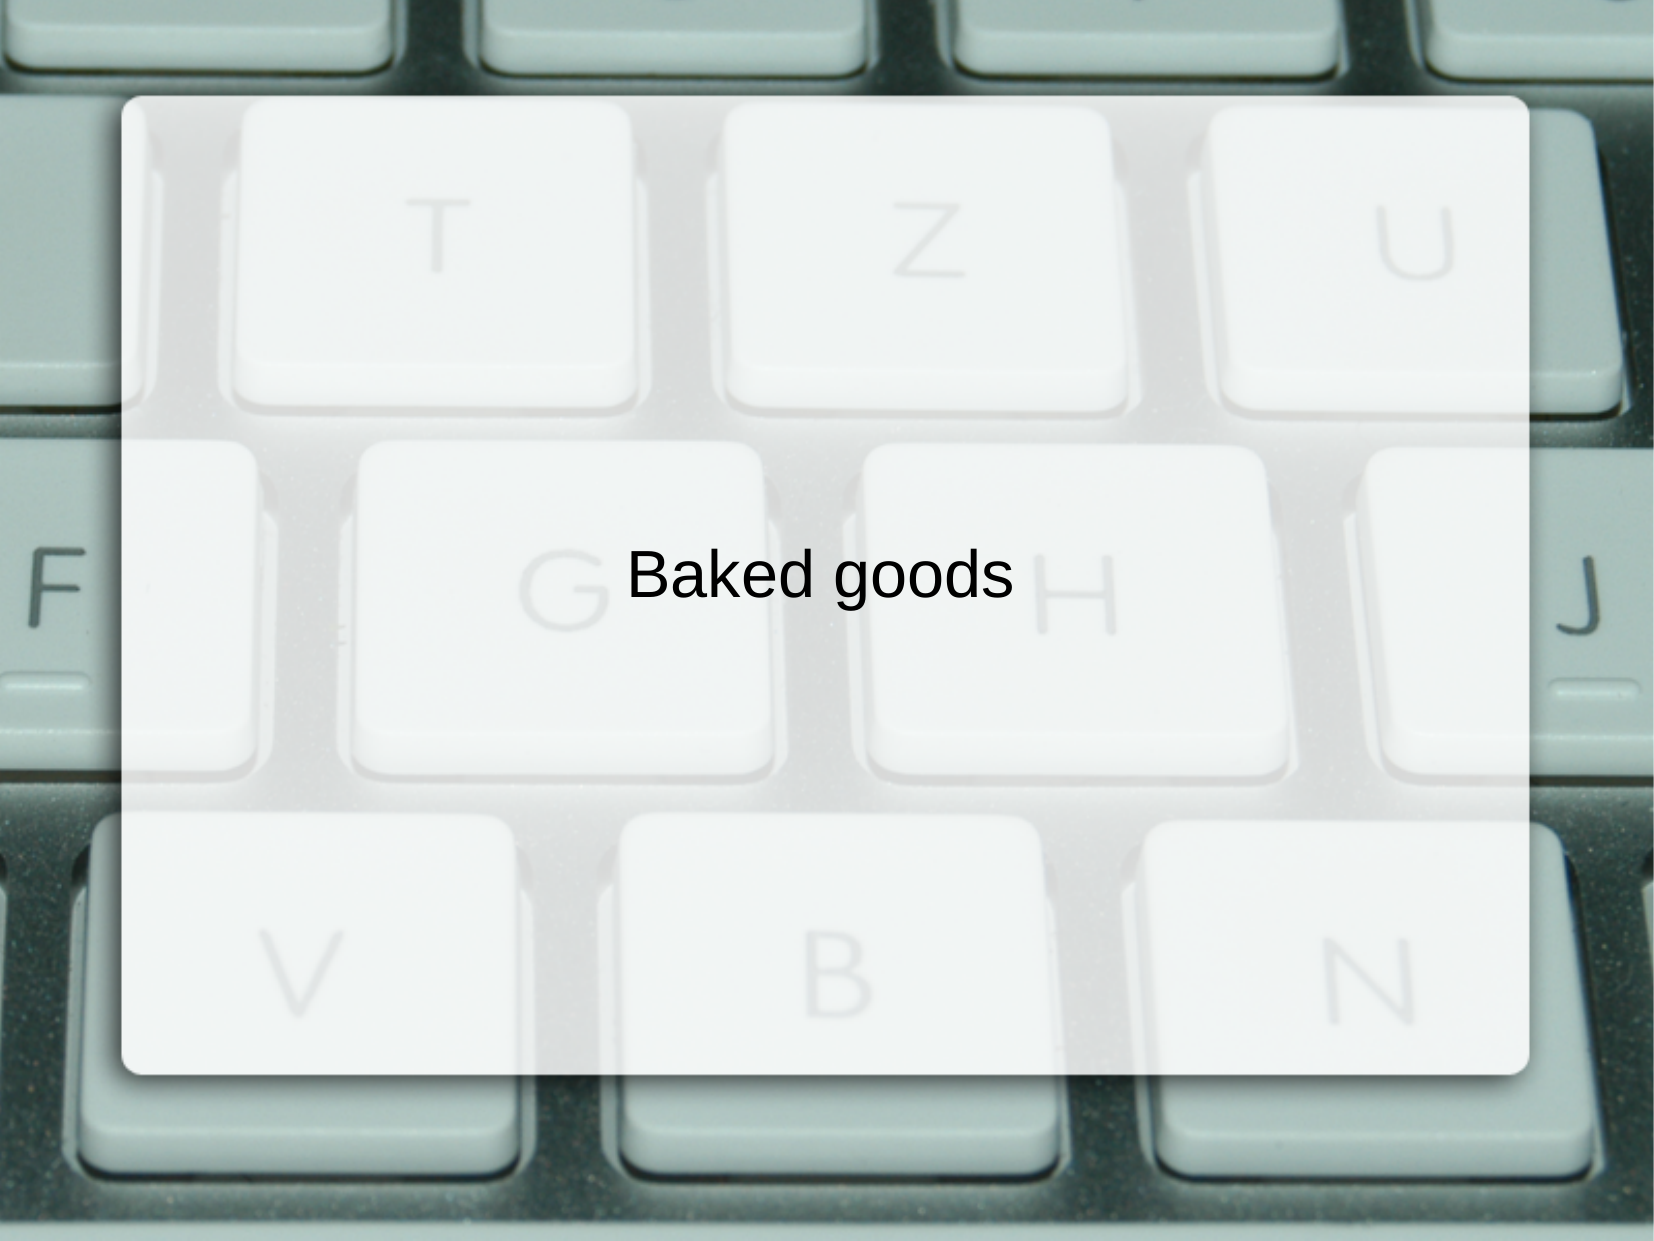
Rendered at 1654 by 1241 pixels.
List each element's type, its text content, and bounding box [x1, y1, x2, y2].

picture [0, 0, 1654, 1241]
subtitle Baked goods [135, 54, 1506, 1095]
